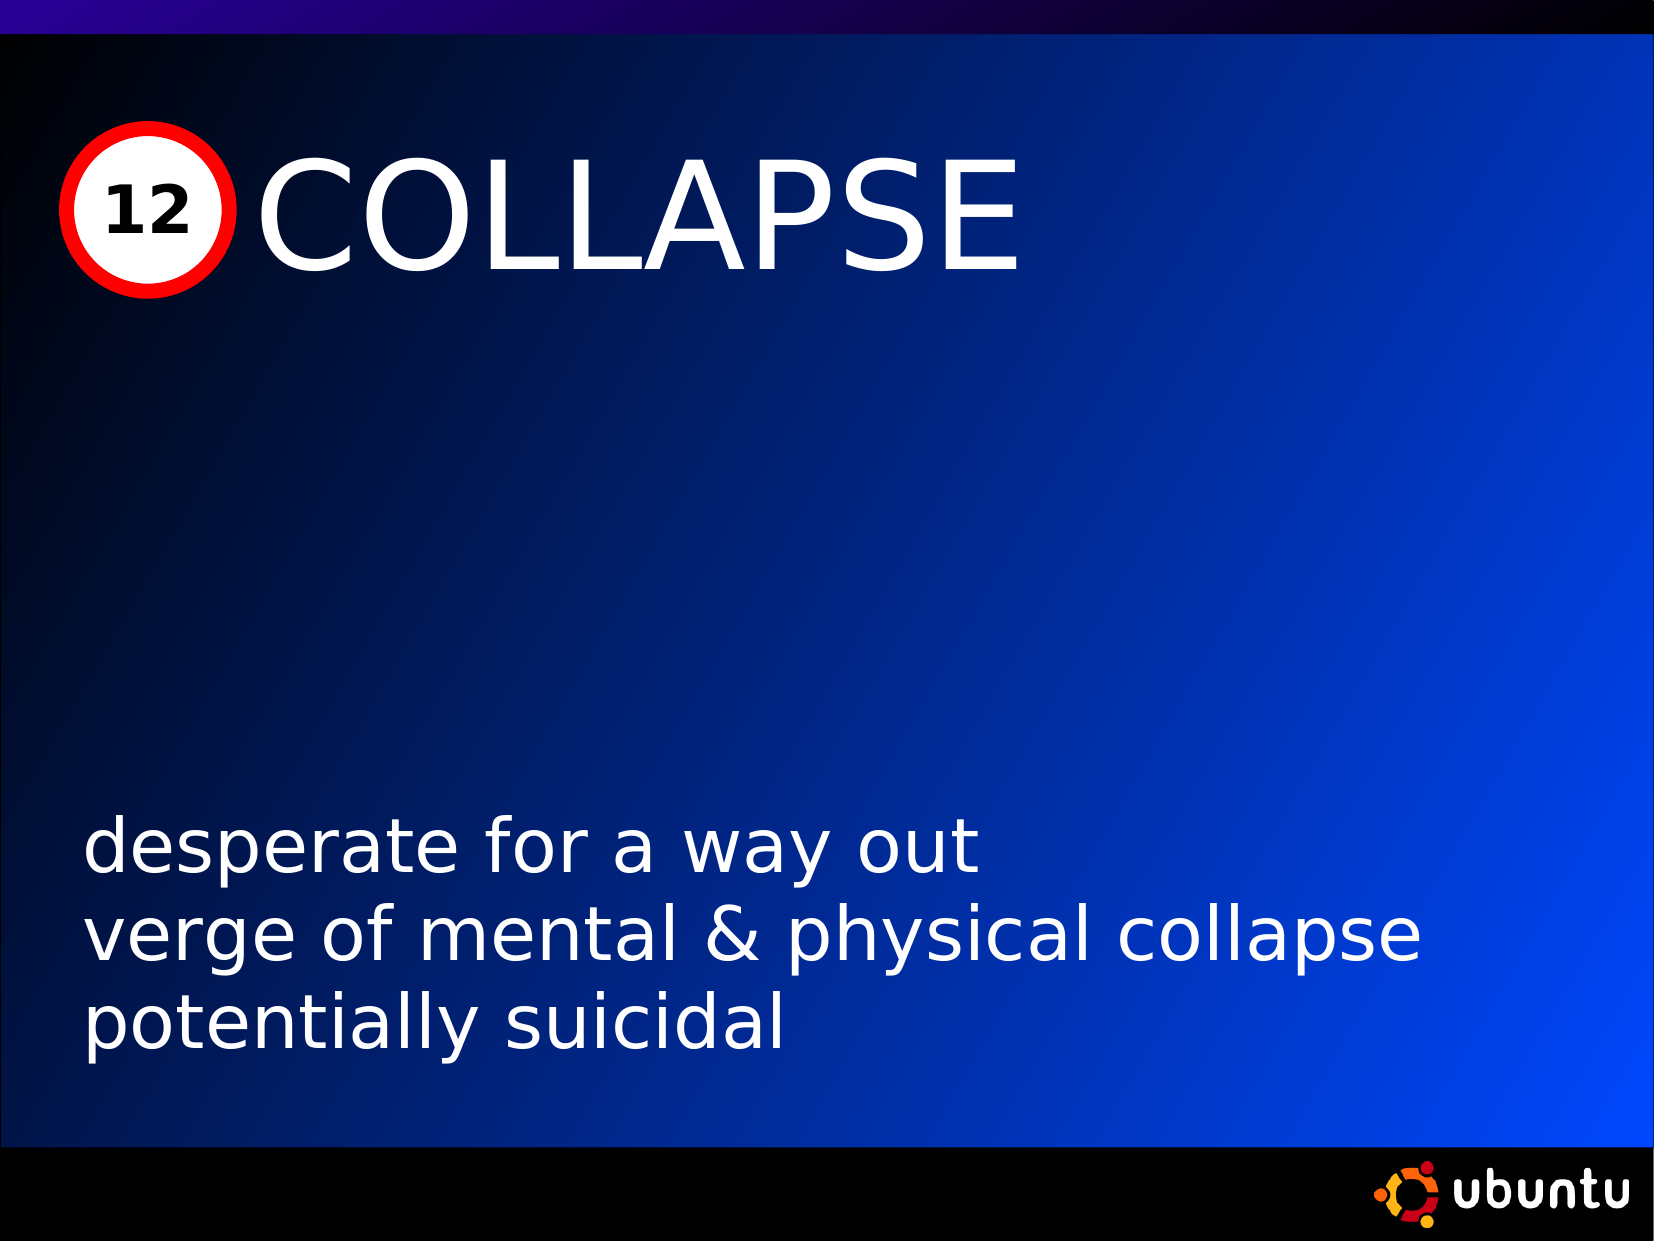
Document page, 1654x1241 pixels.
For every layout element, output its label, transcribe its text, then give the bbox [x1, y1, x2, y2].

text_box desperate for a way out verge of mental & physical collapse potentially suicidal [82, 801, 1426, 1066]
text_box [0, 0, 1654, 1241]
picture [1374, 1161, 1629, 1228]
text_box 12 [66, 128, 230, 292]
text_box COLLAPSE [253, 128, 1027, 304]
